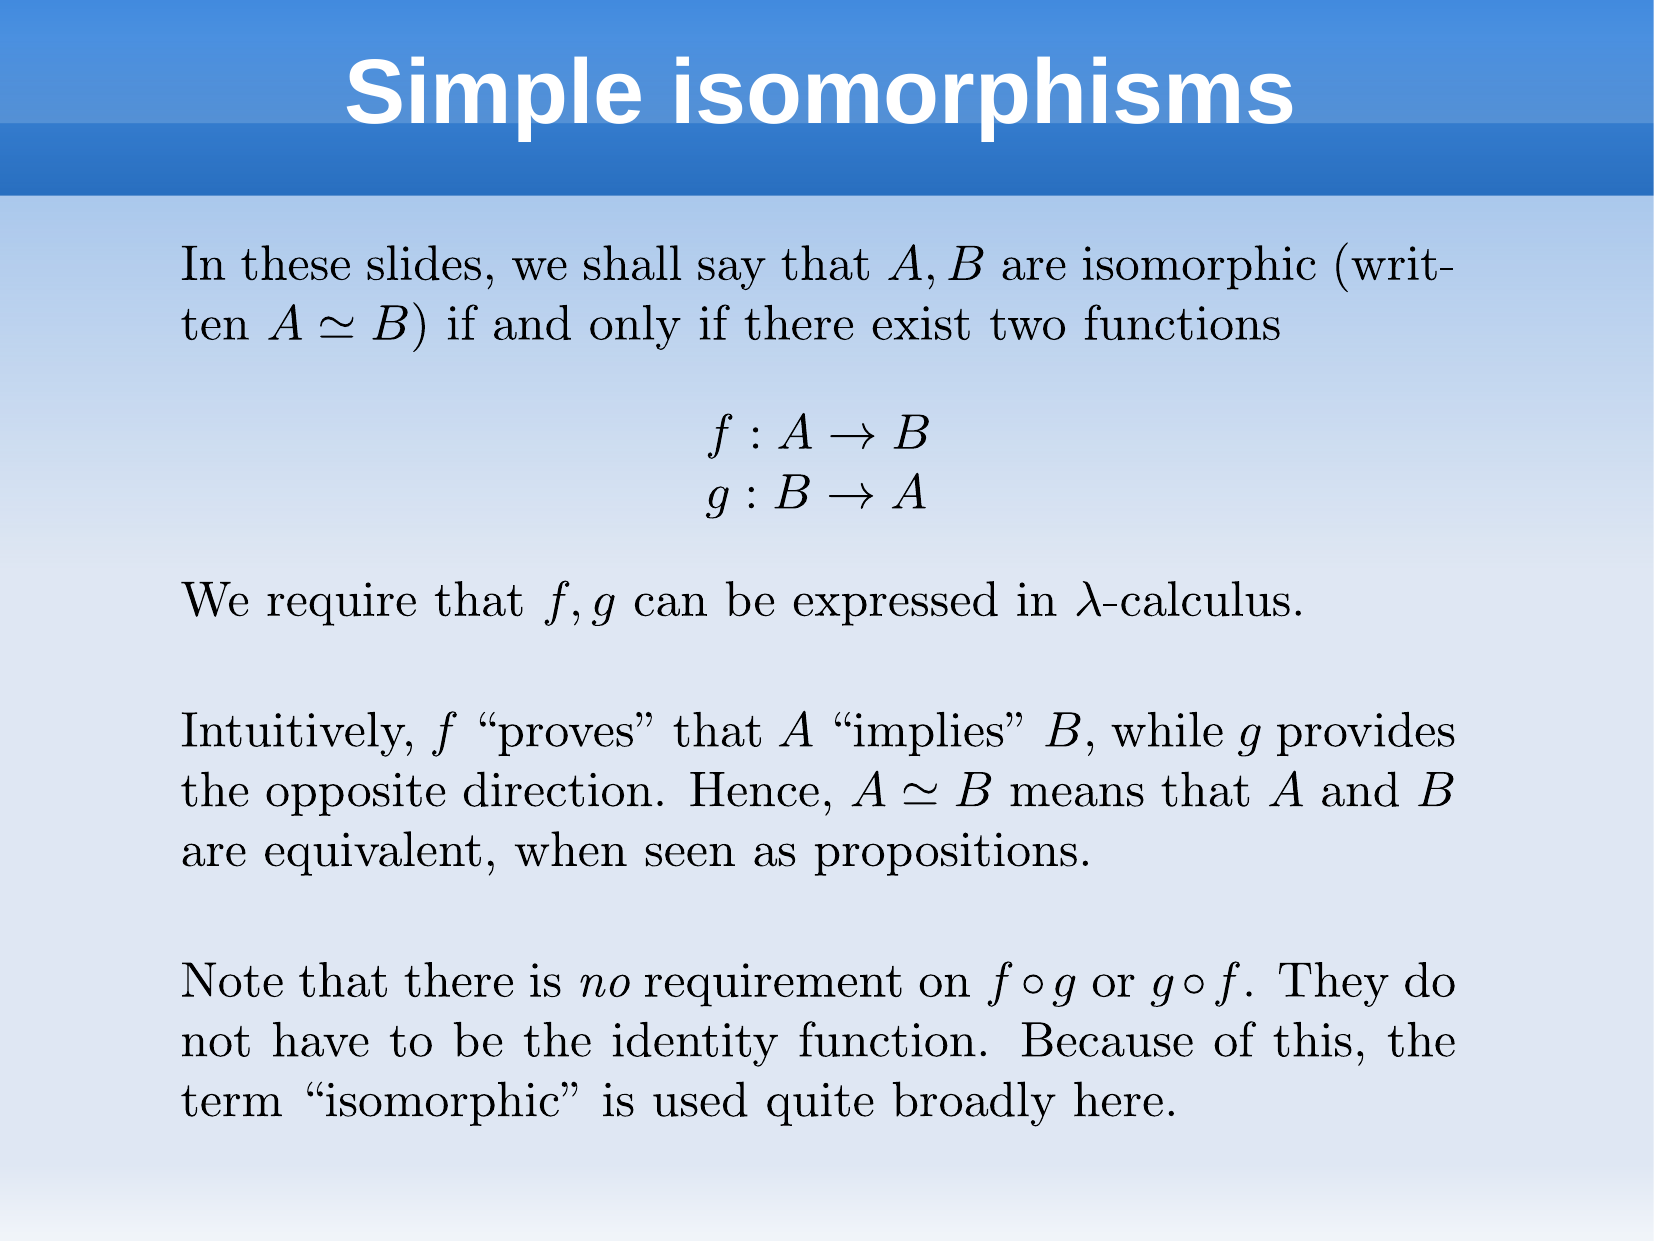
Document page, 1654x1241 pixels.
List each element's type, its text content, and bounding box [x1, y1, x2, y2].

title Simple isomorphisms [76, 0, 1565, 188]
picture [0, 0, 1654, 1241]
text_box [180, 242, 1457, 1127]
